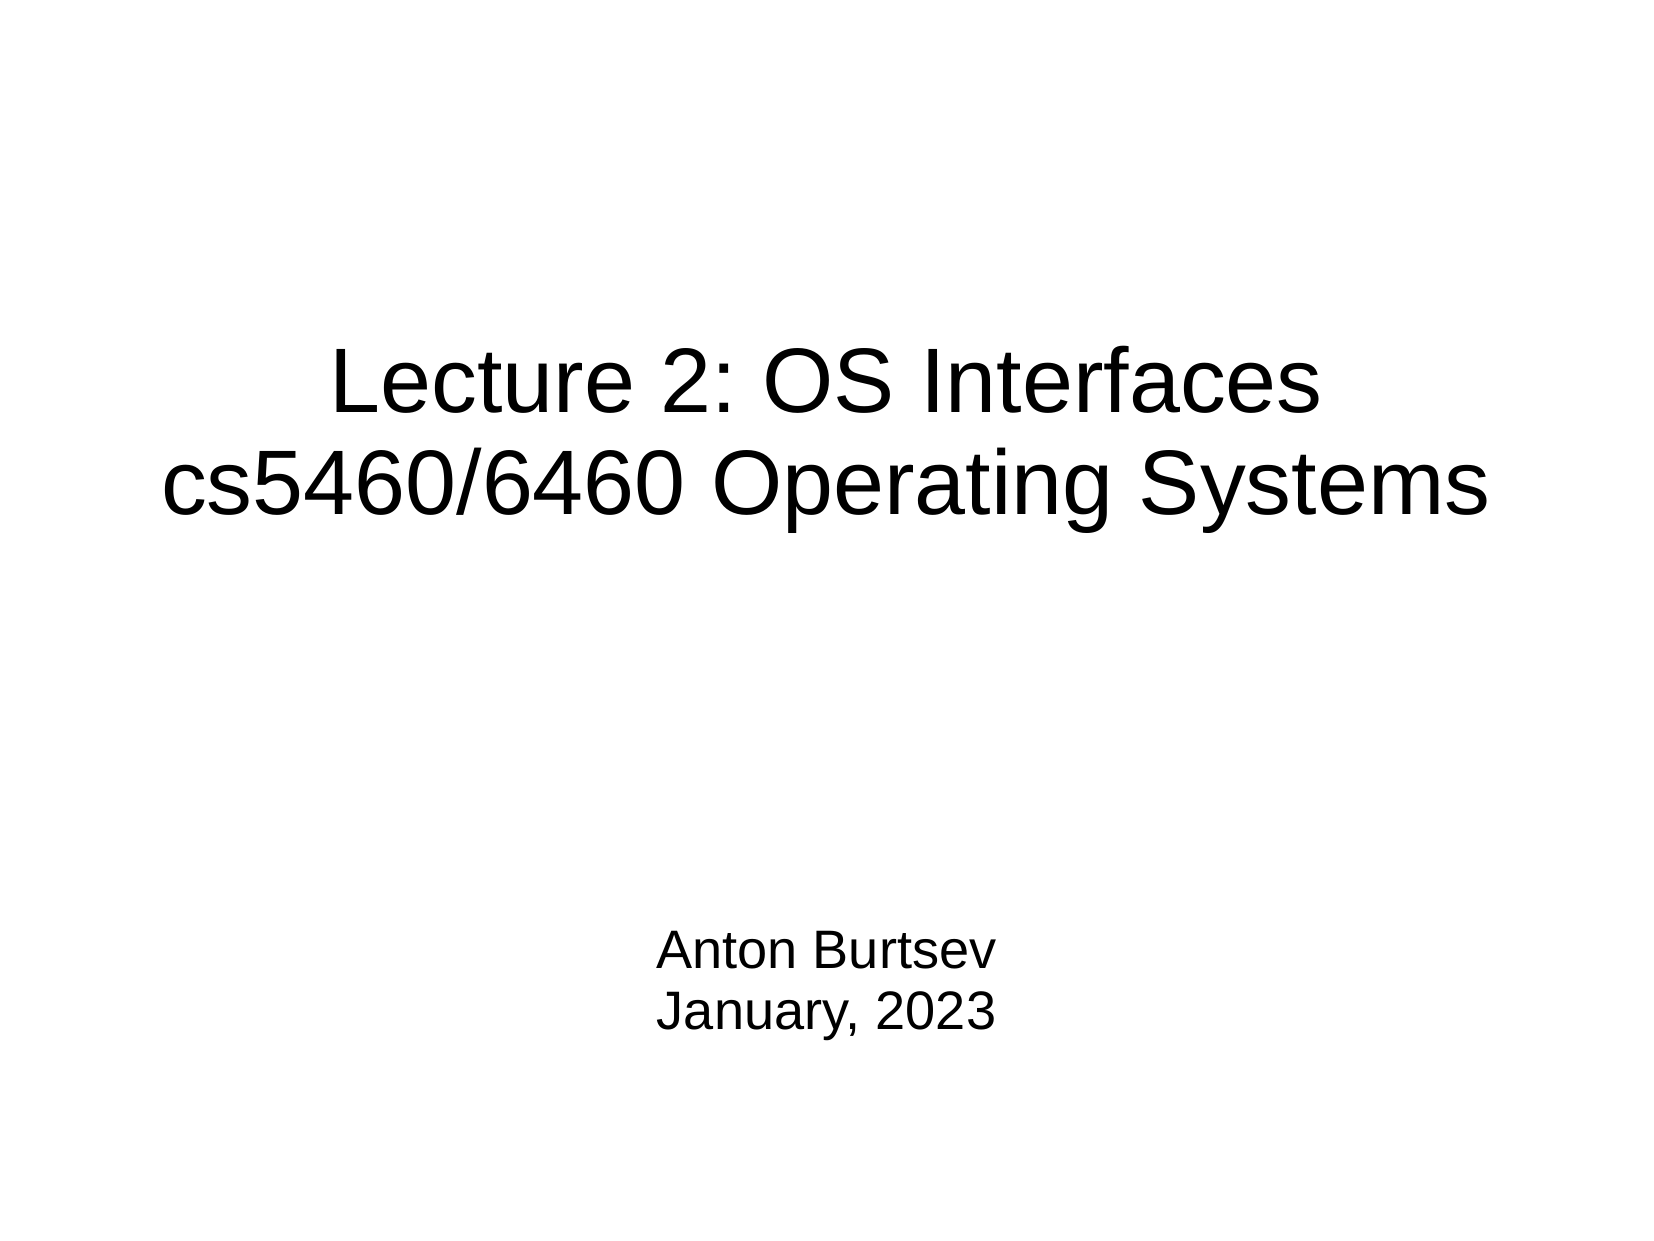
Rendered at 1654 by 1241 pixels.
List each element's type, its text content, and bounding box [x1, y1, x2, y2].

subtitle Anton Burtsev January, 2023 [82, 637, 1571, 1109]
title Lecture 2: OS Interfaces cs5460/6460 Operating Systems [82, 113, 1571, 637]
